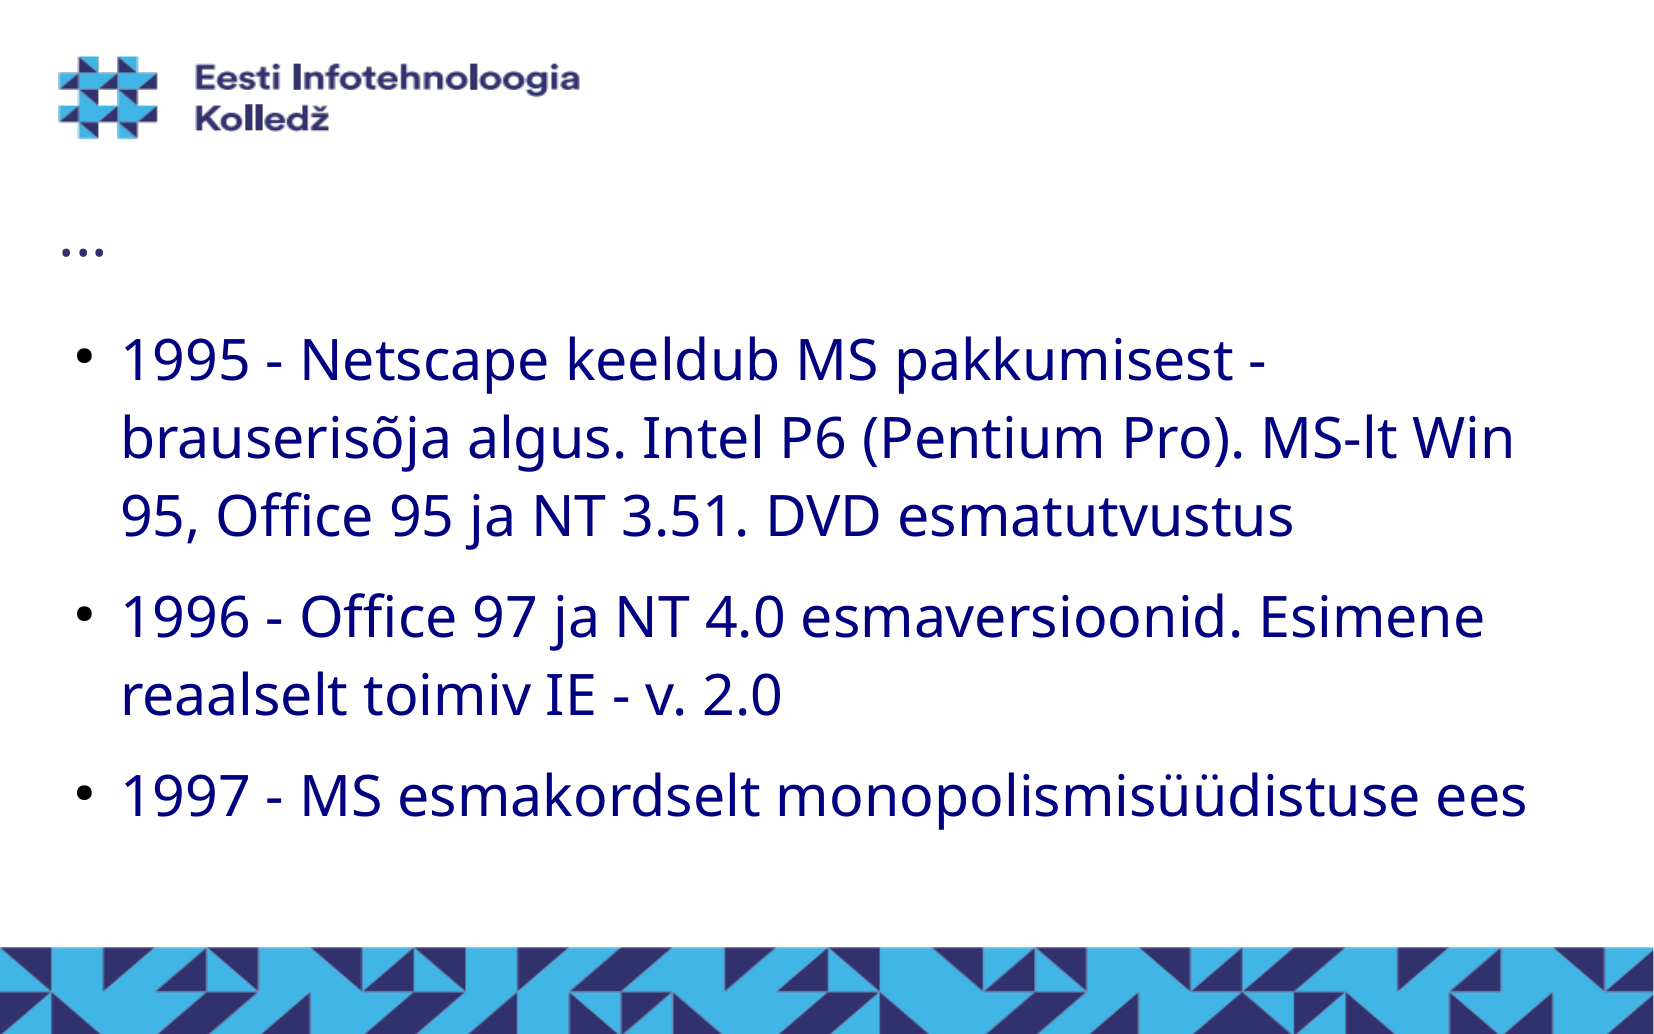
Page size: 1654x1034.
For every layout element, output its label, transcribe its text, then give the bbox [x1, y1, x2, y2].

title ... [59, 158, 1489, 308]
list 1995 - Netscape keeldub MS pakkumisest - brauserisõja algus. Intel P6 (Pentium Pro). MS-lt Win 95, Office 95 ja NT 3.51. DVD esmatutvustus 1996 - Office 97 ja NT 4.0 esmaversioonid. Esimene reaalselt toimiv IE - v. 2.0 1997 - MS esmakordselt monopolismisüüdistuse ees [59, 318, 1536, 910]
